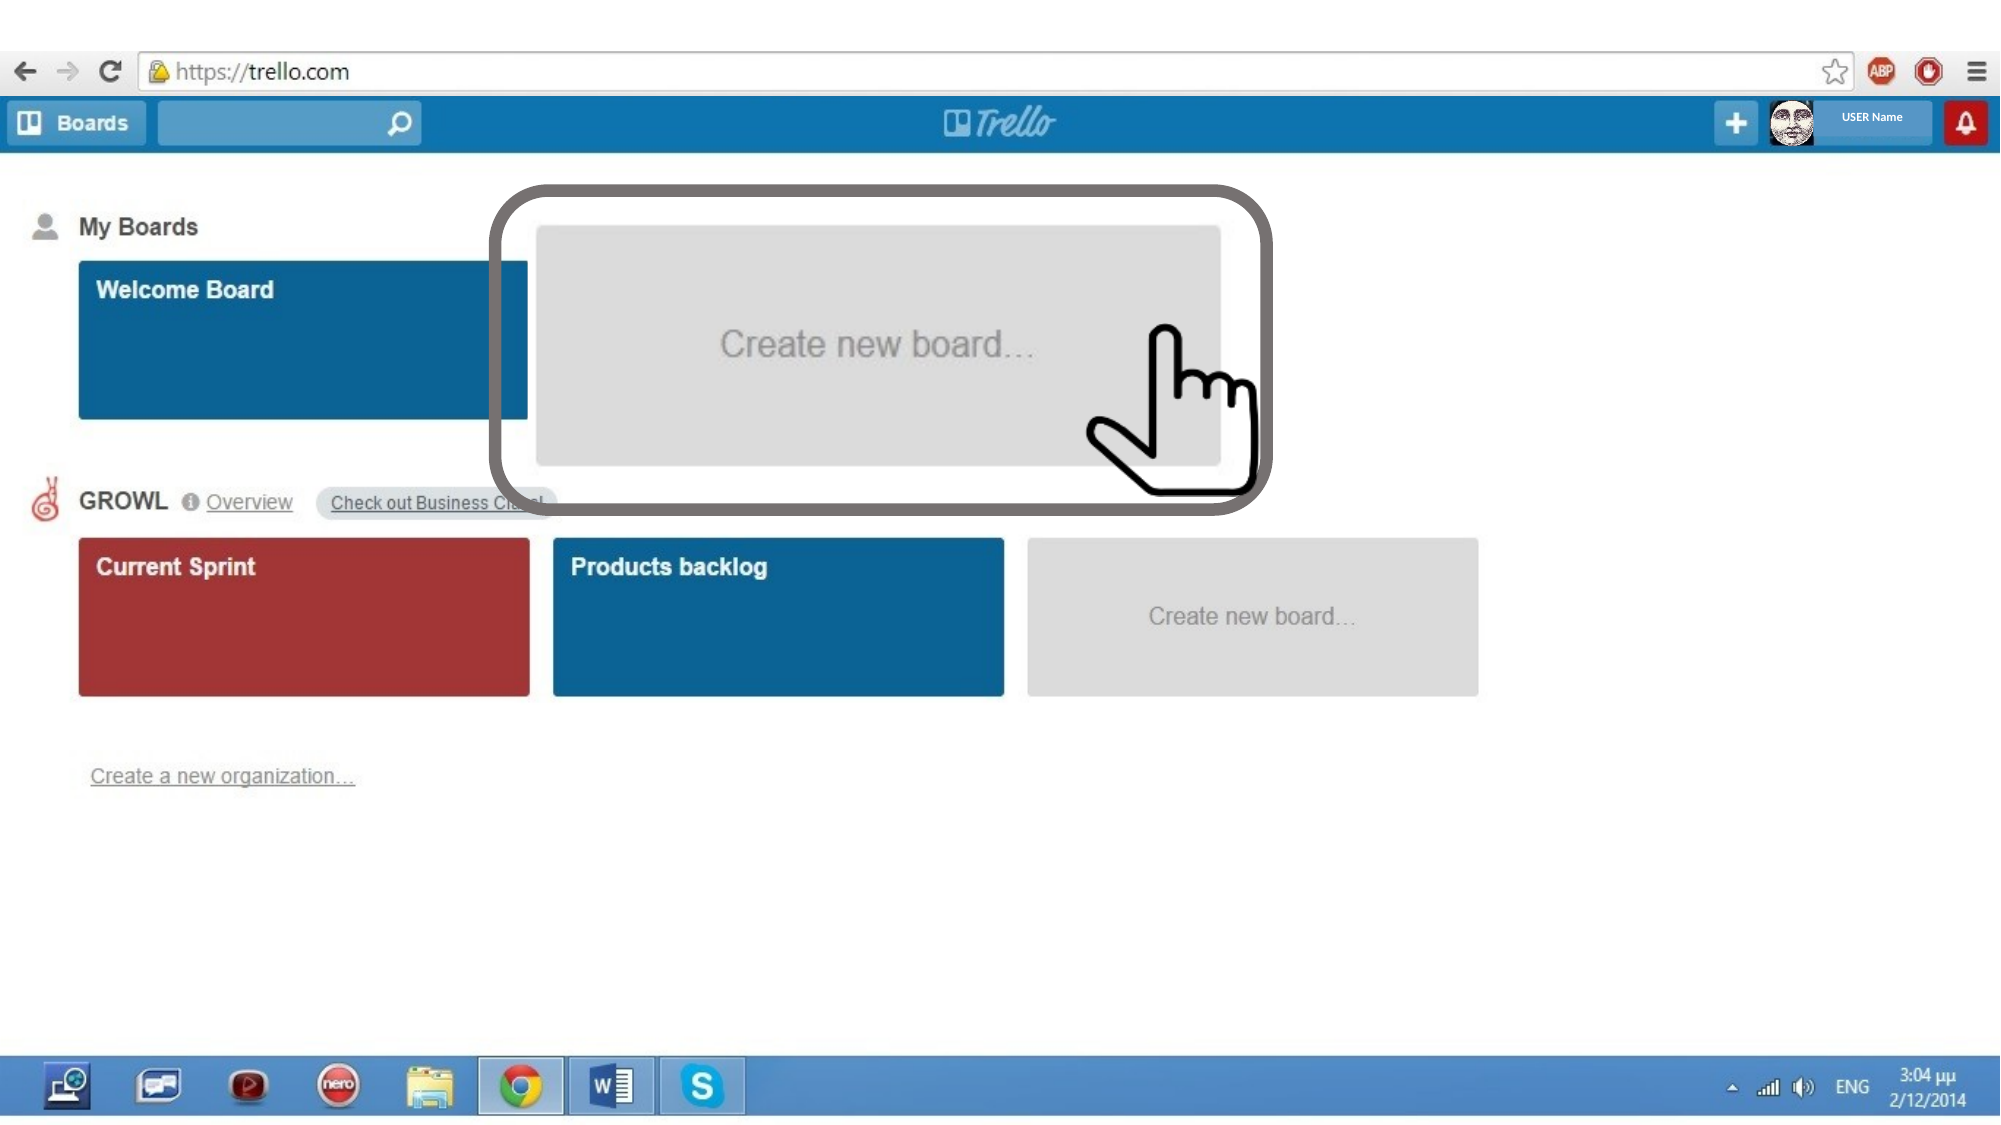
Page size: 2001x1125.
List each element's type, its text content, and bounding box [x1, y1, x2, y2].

picture [0, 51, 2000, 1125]
text_box USER Name [1813, 101, 1932, 137]
